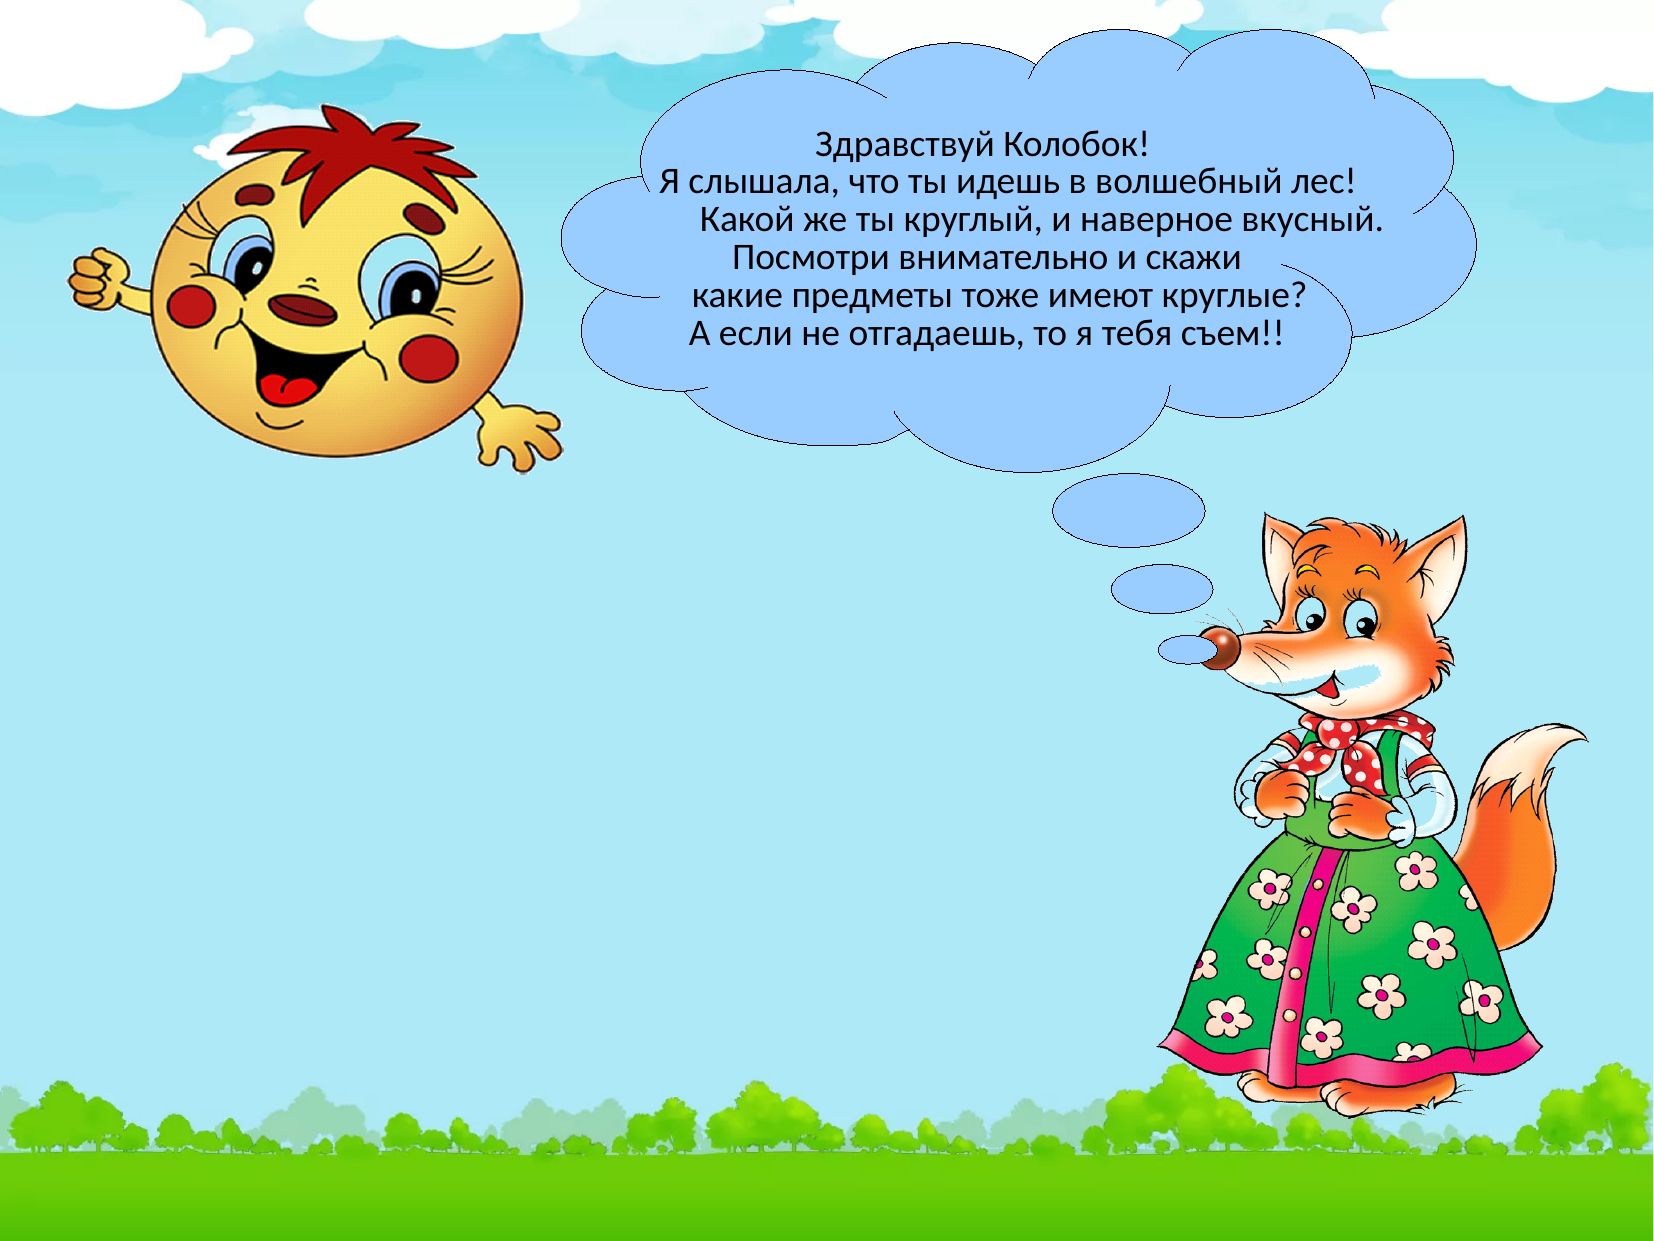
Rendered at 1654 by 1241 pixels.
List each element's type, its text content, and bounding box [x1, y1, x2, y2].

text_box Здравствуй Колобок! Я слышала, что ты идешь в волшебный лес! Какой же ты круглый, и наверное вкусный. Посмотри внимательно и скажи какие предметы тоже имеют круглые? А если не отгадаешь, то я тебя съем!! [1111, 564, 1214, 614]
text_box Здравствуй Колобок! Я слышала, что ты идешь в волшебный лес! Какой же ты круглый, и наверное вкусный. Посмотри внимательно и скажи какие предметы тоже имеют круглые? А если не отгадаешь, то я тебя съем!! [561, 29, 1477, 473]
text_box Здравствуй Колобок! Я слышала, что ты идешь в волшебный лес! Какой же ты круглый, и наверное вкусный. Посмотри внимательно и скажи какие предметы тоже имеют круглые? А если не отгадаешь, то я тебя съем!! [1052, 473, 1206, 548]
picture [0, 0, 1654, 1241]
